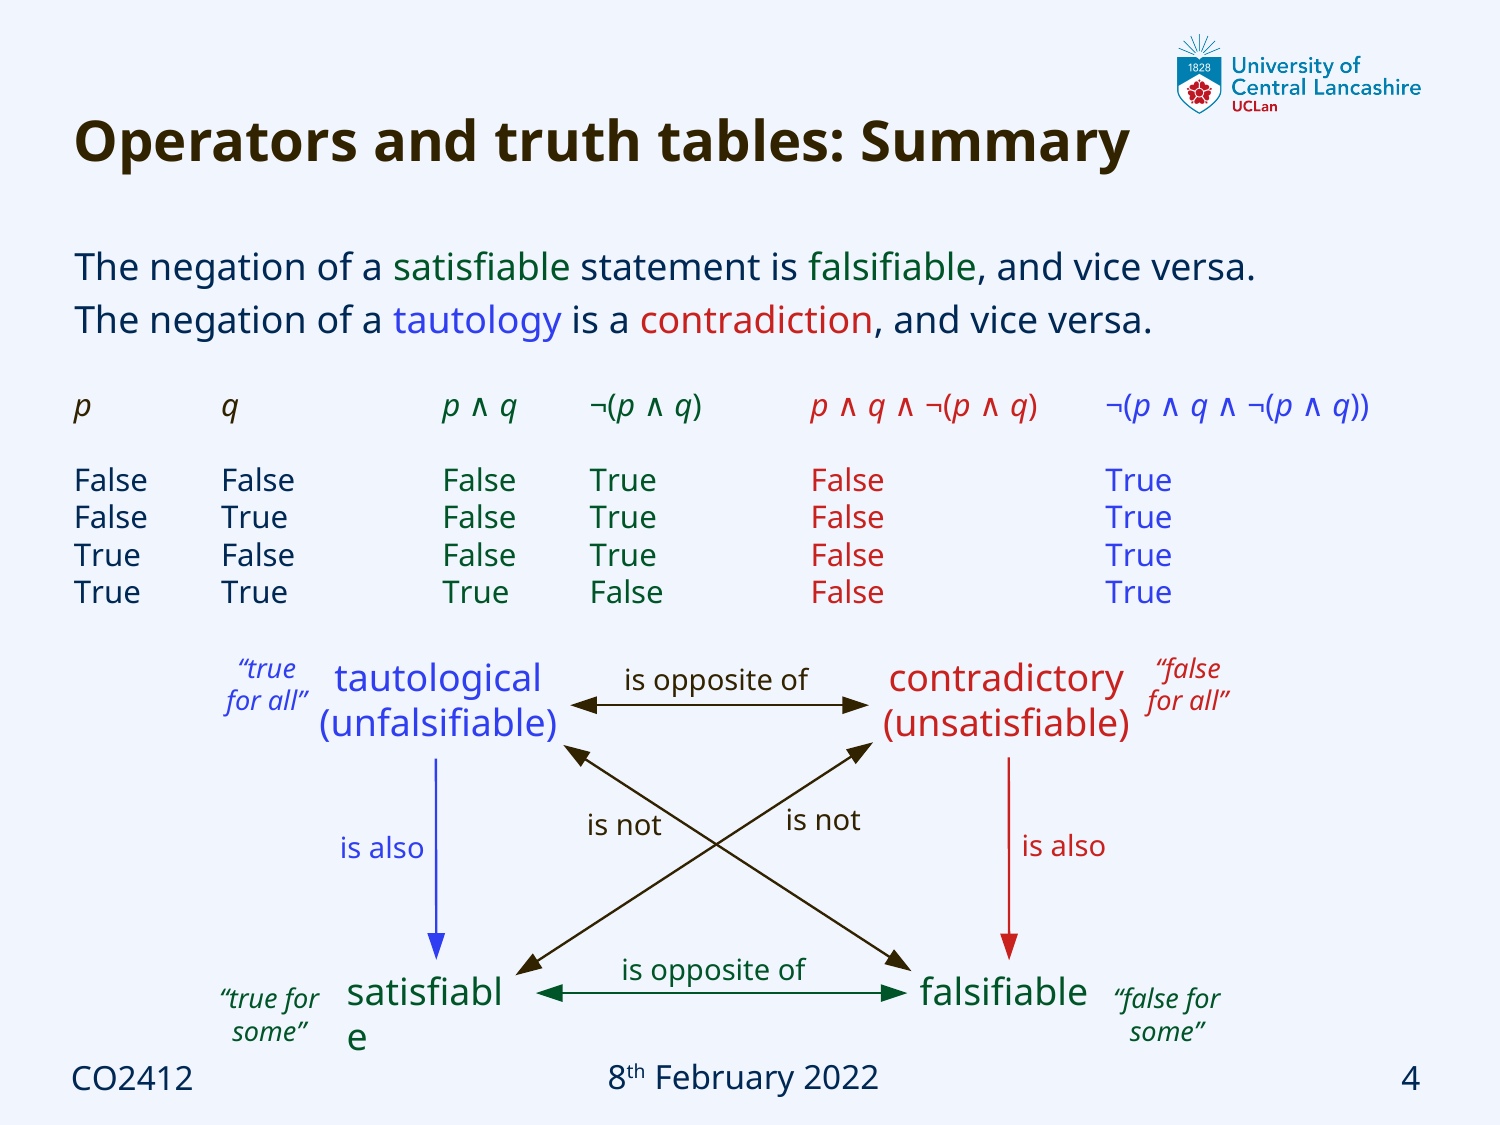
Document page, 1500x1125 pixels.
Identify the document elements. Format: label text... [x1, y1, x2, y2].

text_box contradictory (unsatisfiable) [841, 646, 1172, 752]
text_box is also [998, 820, 1130, 871]
text_box tautological (unfalsifiable) [273, 646, 604, 752]
text_box is also [316, 821, 448, 872]
text_box “false for some” [1085, 974, 1249, 1055]
text_box The negation of a satisfiable statement is falsifiable, and vice versa. The negation of a tautology is a contradiction, and vice versa. [59, 228, 1435, 367]
text_box “true for some” [187, 974, 351, 1055]
text_box “true for all” [205, 643, 328, 724]
text_box is not [553, 799, 695, 849]
picture [1177, 34, 1421, 93]
text_box is opposite of [559, 654, 874, 704]
text_box falsifiable [904, 960, 1110, 1021]
text_box is opposite of [556, 943, 871, 994]
text_box “false for all” [1126, 643, 1250, 724]
text_box is not [752, 793, 894, 844]
text_box p q p ∧ q ¬(p ∧ q) p ∧ q ∧ ¬(p ∧ q) ¬(p ∧ q ∧ ¬(p ∧ q)) False False False True False True False True False True False True True False False True False True True True True False False True [58, 377, 1447, 618]
text_box satisfiable [331, 960, 537, 1021]
title Operators and truth tables: Summary [58, 93, 1475, 186]
